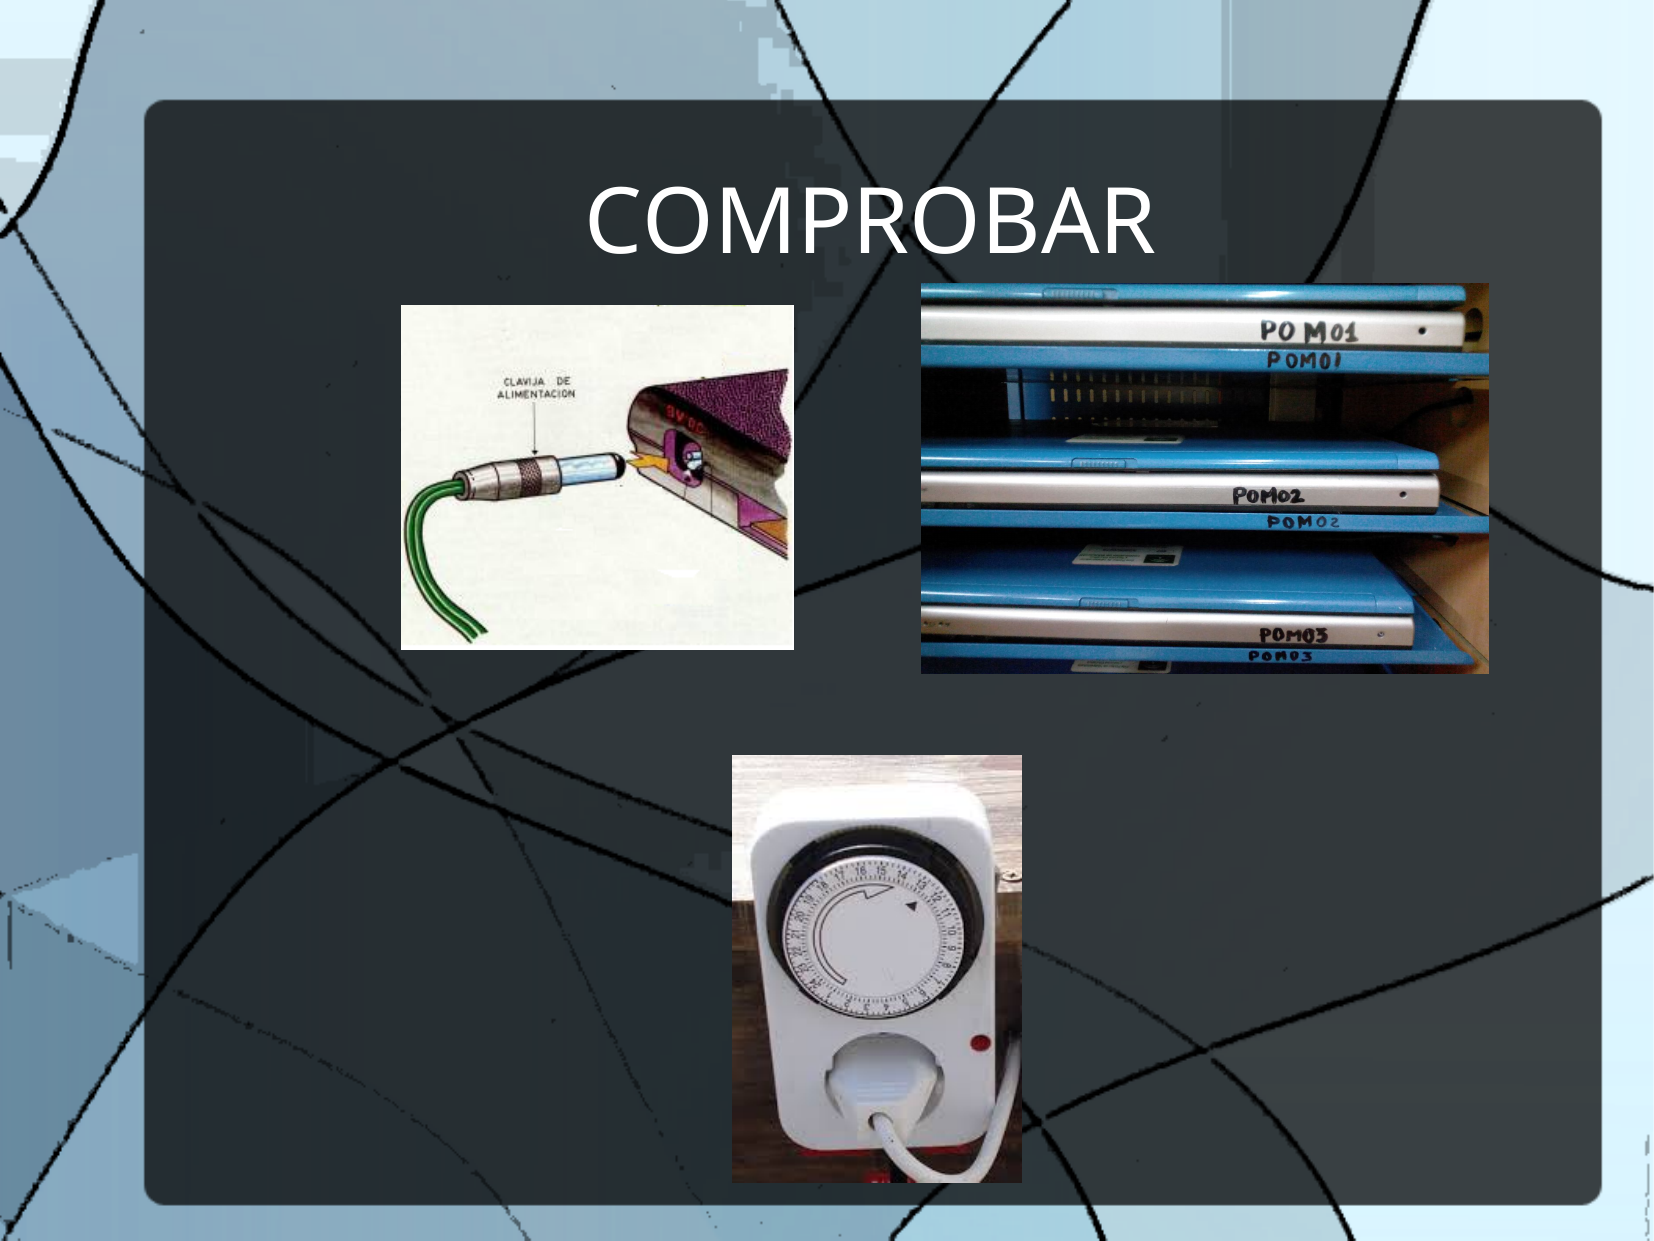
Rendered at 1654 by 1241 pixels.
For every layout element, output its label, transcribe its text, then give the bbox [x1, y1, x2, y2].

title COMPROBAR [159, 108, 1583, 325]
picture [0, 0, 1654, 1241]
list [206, 349, 1571, 1168]
